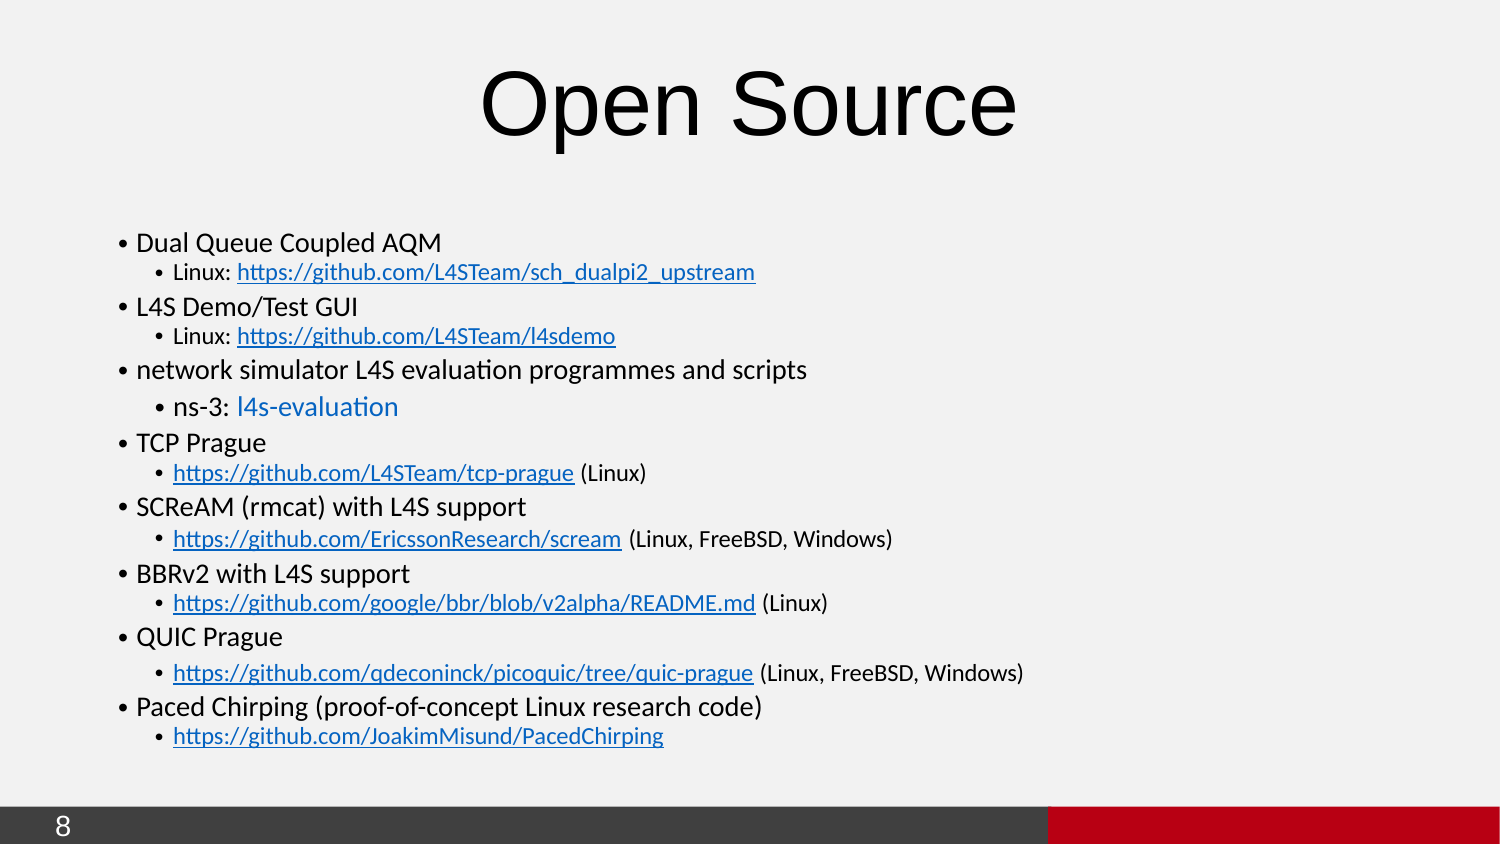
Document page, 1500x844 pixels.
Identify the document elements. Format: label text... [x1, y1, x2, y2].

title Open Source [75, 33, 1425, 175]
list Dual Queue Coupled AQM Linux: https://github.com/L4STeam/sch_dualpi2_upstream L4S Demo/Test GUI Linux: https://github.com/L4STeam/l4sdemo network simulator L4S evaluation programmes and scripts ns-3: l4s-evaluation TCP Prague https://github.com/L4STeam/tcp-prague (Linux) SCReAM (rmcat) with L4S support https://github.com/EricssonResearch/scream (Linux, FreeBSD, Windows) BBRv2 with L4S support https://github.com/google/bbr/blob/v2alpha/README.md (Linux) QUIC Prague https://github.com/qdeconinck/picoquic/tree/quic-prague (Linux, FreeBSD, Windows) Paced Chirping (proof-of-concept Linux research code) https://github.com/JoakimMisund/PacedChirping [103, 224, 1374, 760]
